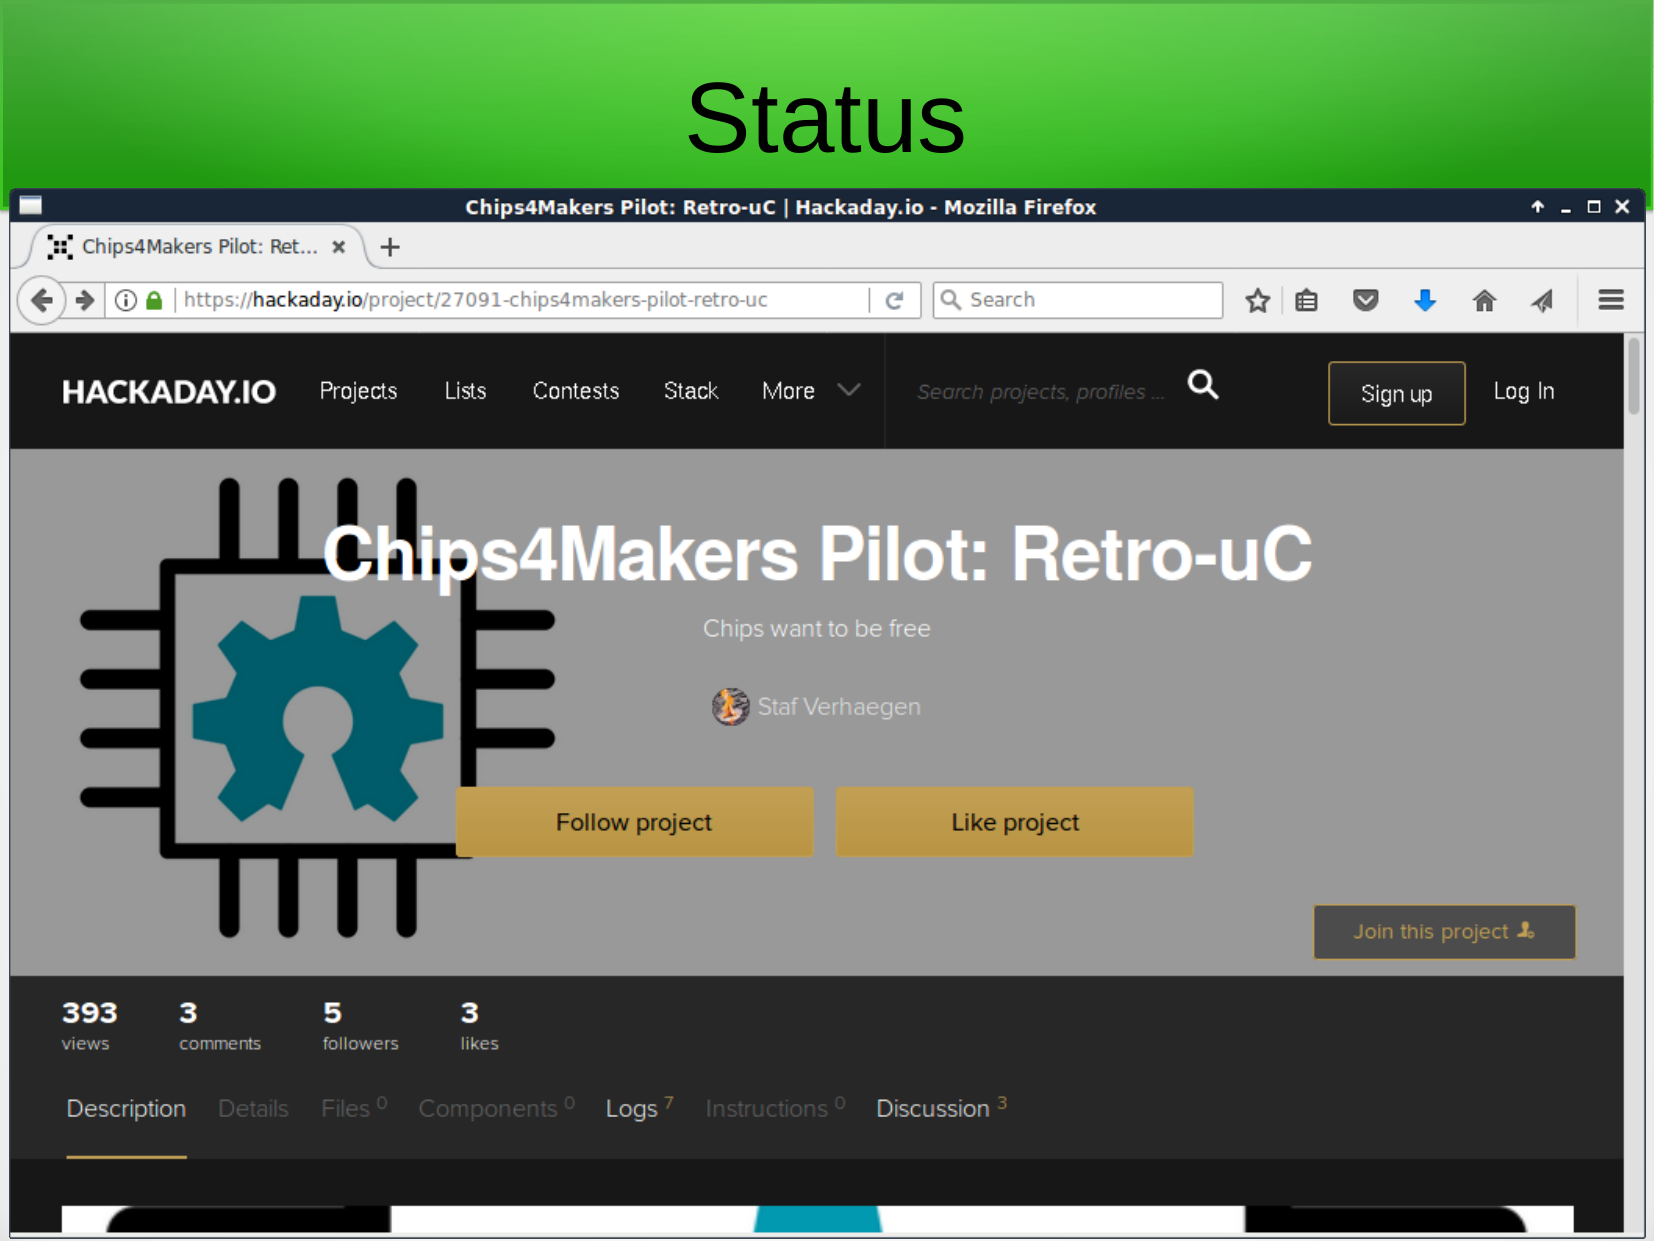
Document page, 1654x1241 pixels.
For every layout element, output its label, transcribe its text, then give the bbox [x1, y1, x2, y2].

picture [9, 188, 1646, 1239]
title Status [82, 47, 1571, 188]
